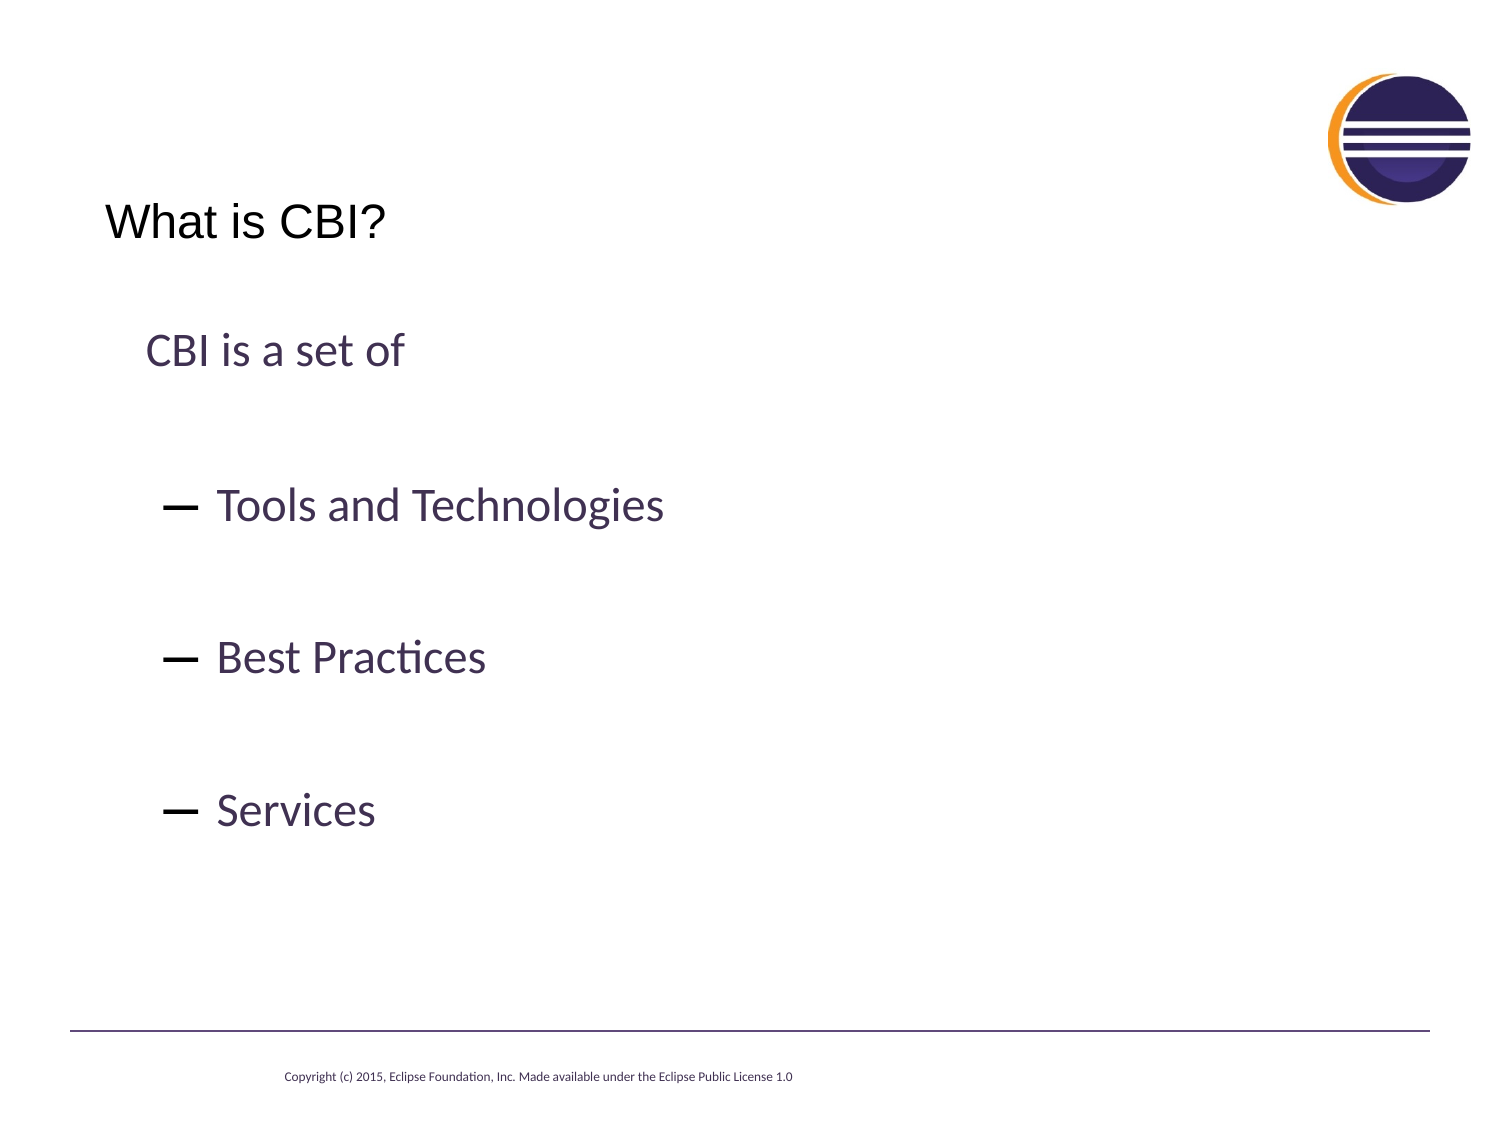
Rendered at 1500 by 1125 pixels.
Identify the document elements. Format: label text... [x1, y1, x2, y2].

list CBI is a set of Tools and Technologies Best Practices Services [75, 329, 1425, 916]
picture [1328, 68, 1471, 210]
title What is CBI? [105, 88, 1381, 330]
